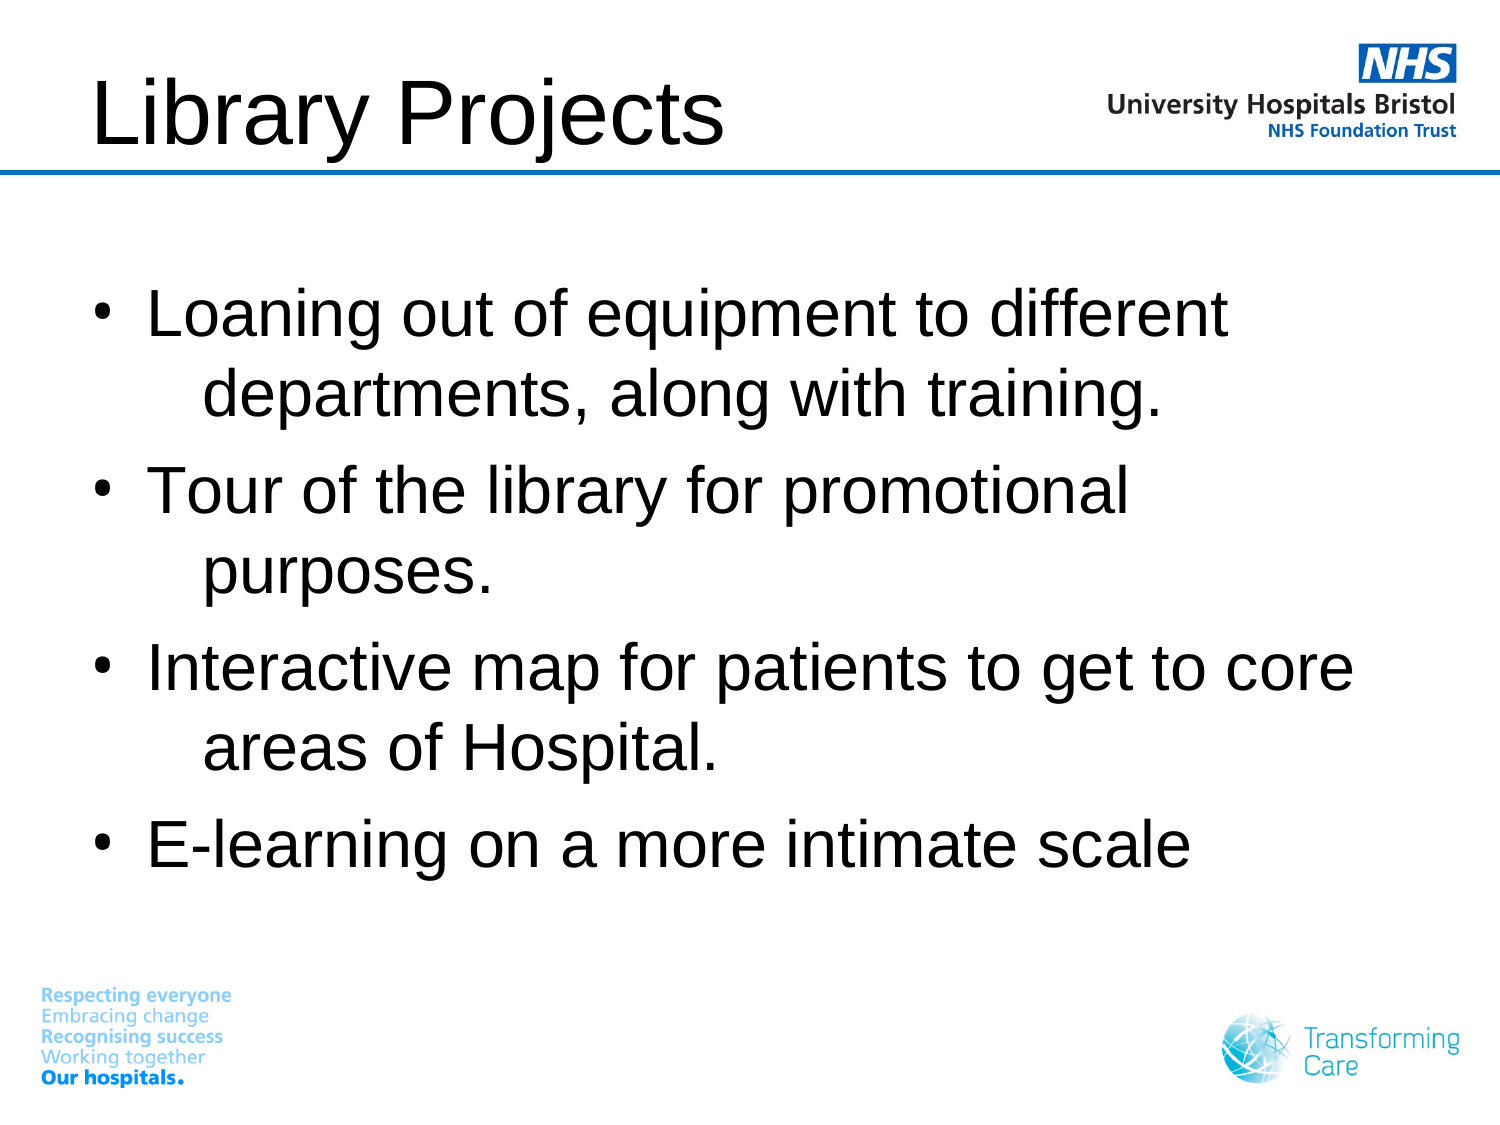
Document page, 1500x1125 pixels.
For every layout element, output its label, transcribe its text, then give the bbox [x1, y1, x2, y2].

title Library Projects [75, 45, 1426, 233]
list Loaning out of equipment to different departments, along with training. Tour of the library for promotional purposes. Interactive map for patients to get to core areas of Hospital. E-learning on a more intimate scale [75, 262, 1426, 1005]
